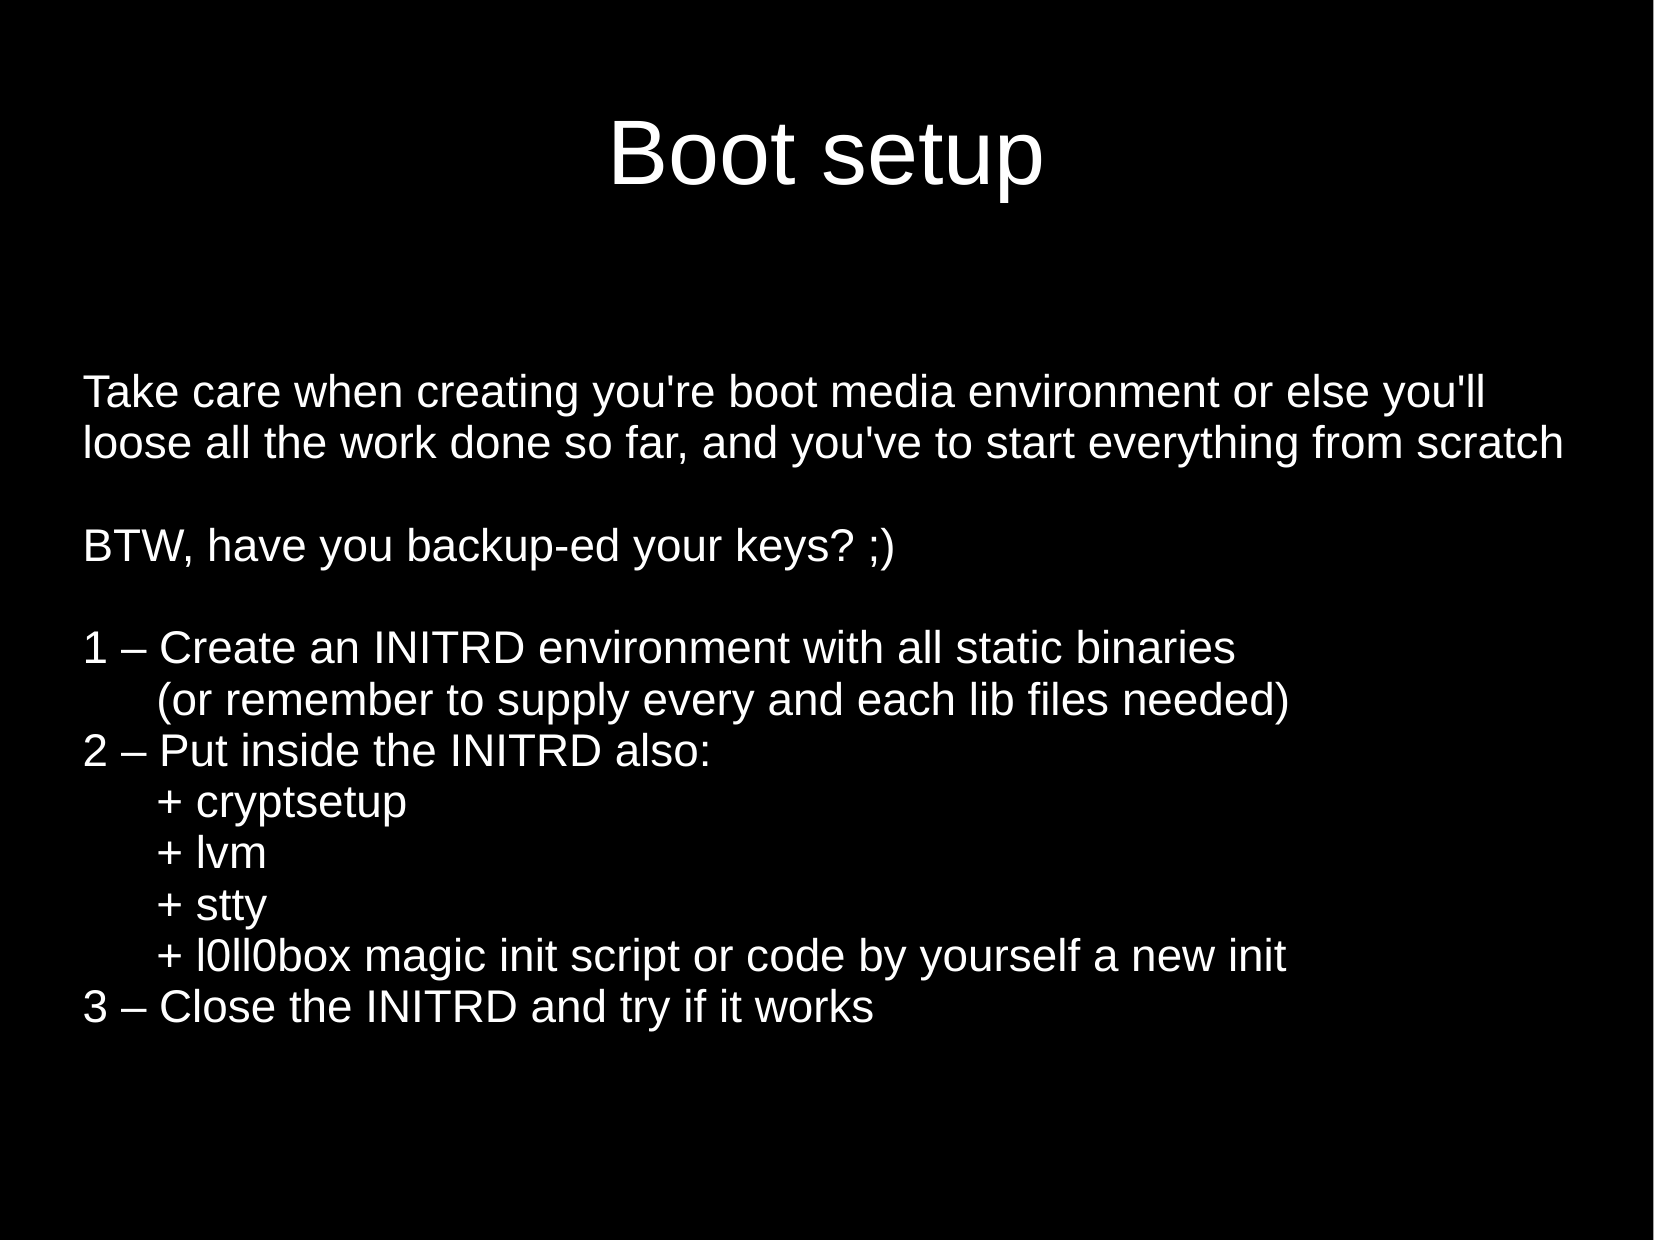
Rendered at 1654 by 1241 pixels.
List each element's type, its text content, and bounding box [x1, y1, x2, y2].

subtitle Take care when creating you're boot media environment or else you'll loose all the work done so far, and you've to start everything from scratch BTW, have you backup-ed your keys? ;) 1 – Create an INITRD environment with all static binaries (or remember to supply every and each lib files needed) 2 – Put inside the INITRD also: + cryptsetup + lvm + stty + l0ll0box magic init script or code by yourself a new init 3 – Close the INITRD and try if it works [82, 215, 1571, 1184]
title Boot setup [82, 50, 1571, 215]
